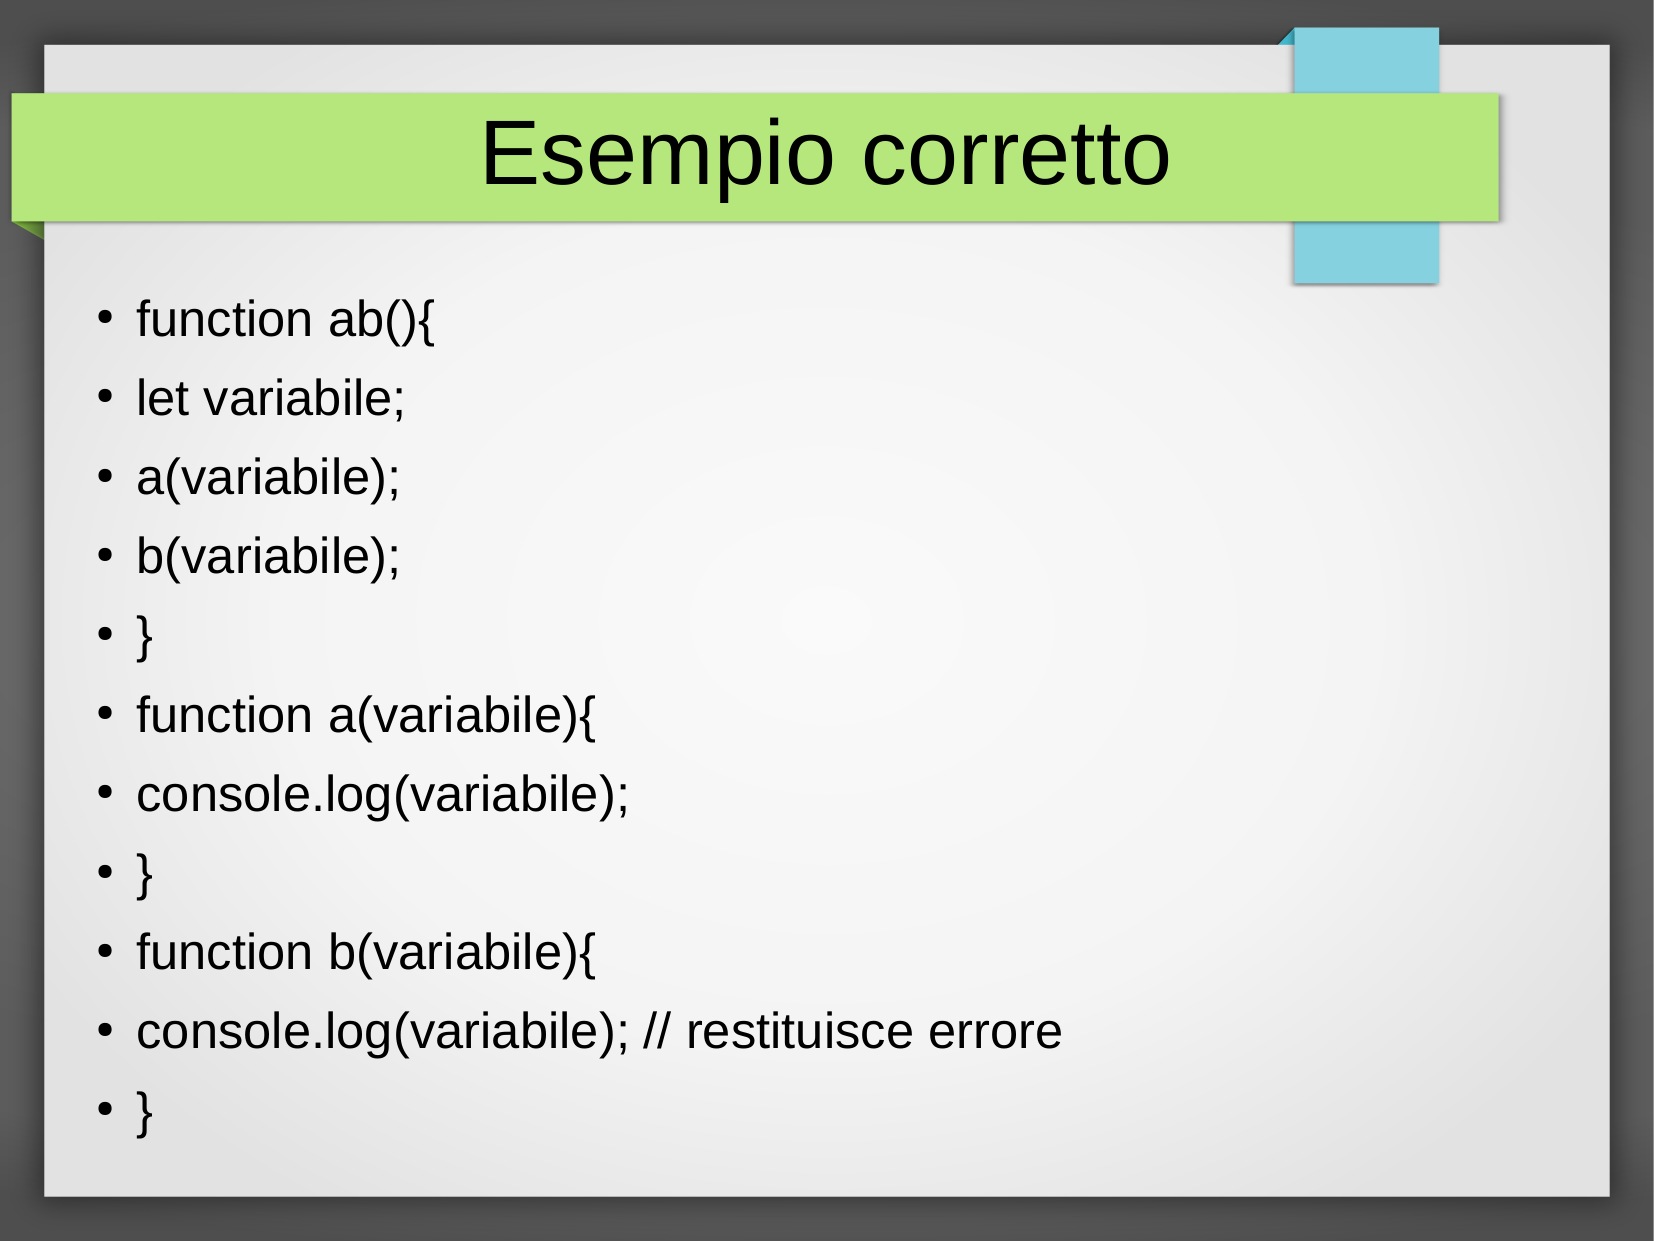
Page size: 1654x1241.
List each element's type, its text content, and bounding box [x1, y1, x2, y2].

title Esempio corretto [82, 49, 1571, 257]
list function ab(){ let variabile; a(variabile); b(variabile); } function a(variabile){ console.log(variabile); } function b(variabile){ console.log(variabile); // restituisce errore } [82, 290, 1571, 1146]
picture [0, 0, 1654, 1241]
